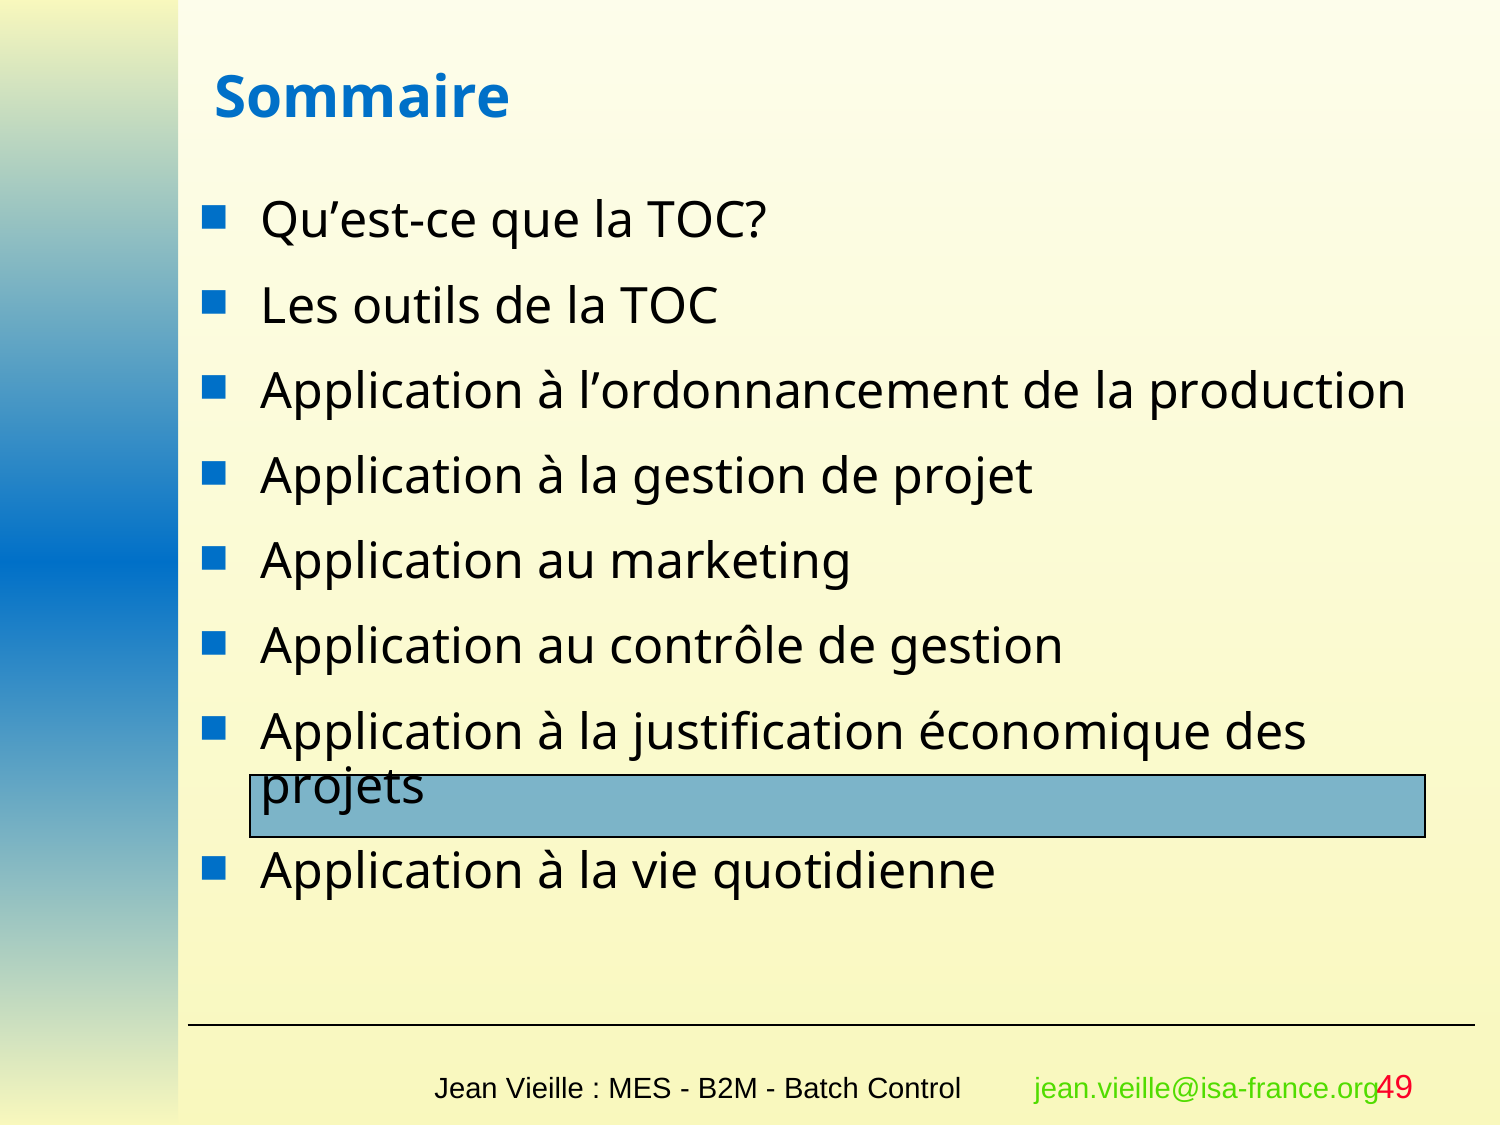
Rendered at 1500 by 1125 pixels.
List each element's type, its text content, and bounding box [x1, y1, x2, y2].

list Qu’est-ce que la TOC? Les outils de la TOC Application à l’ordonnancement de la production Application à la gestion de projet Application au marketing Application au contrôle de gestion Application à la justification économique des projets Application à la vie quotidienne [189, 187, 1468, 1001]
title Sommaire [199, 24, 1466, 163]
